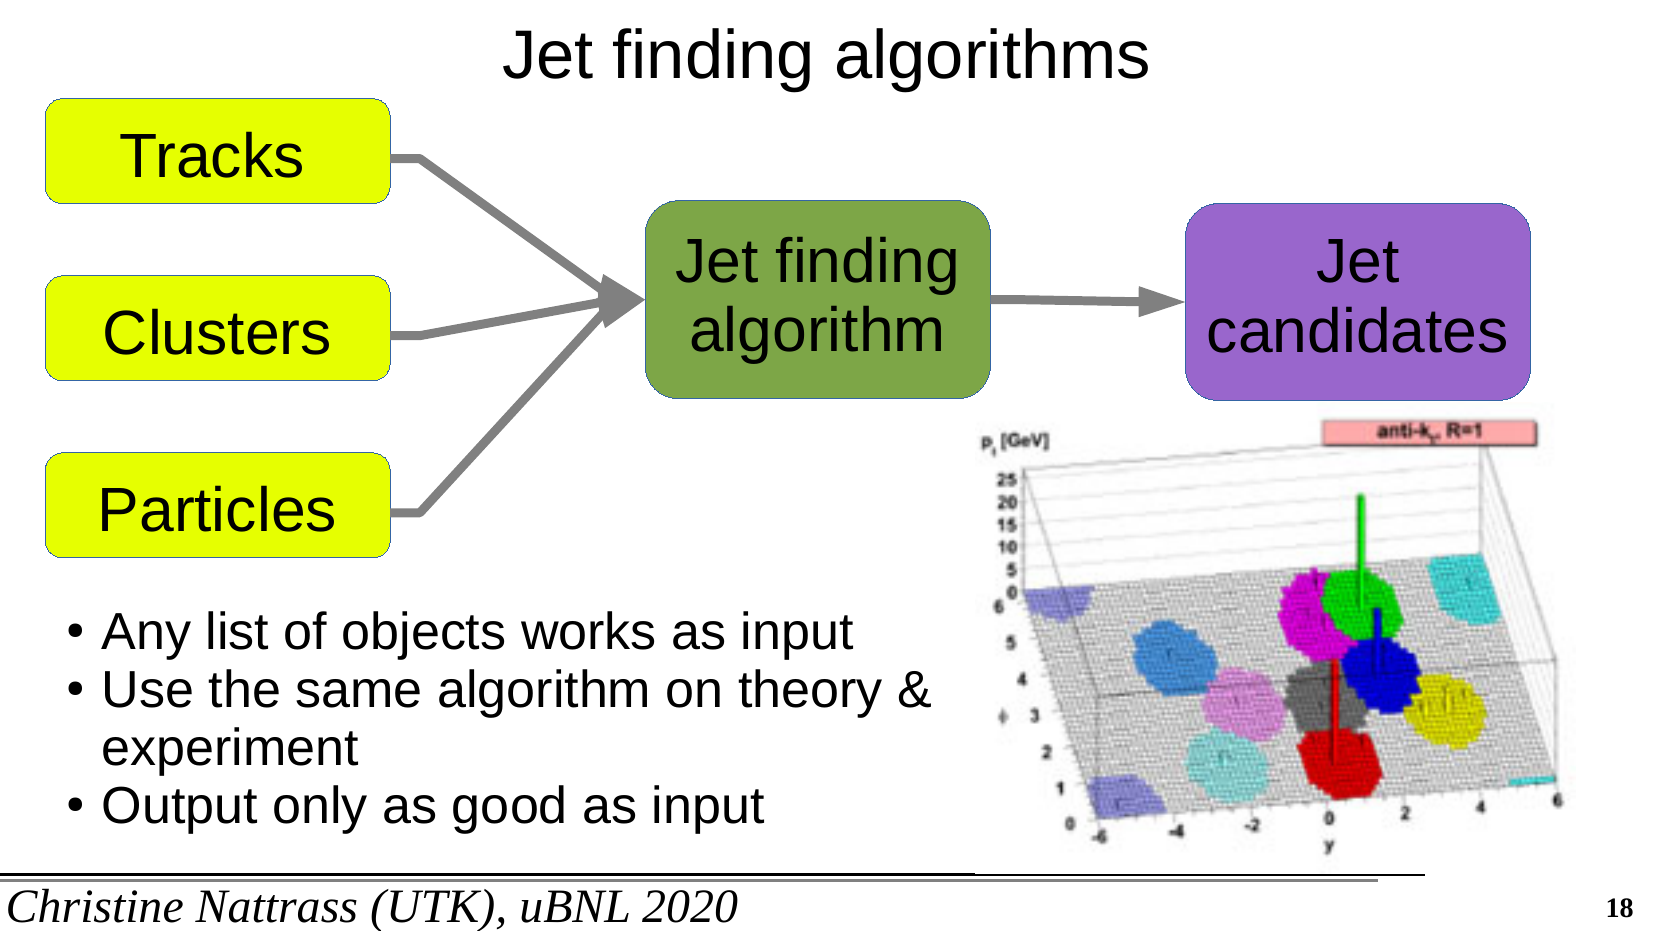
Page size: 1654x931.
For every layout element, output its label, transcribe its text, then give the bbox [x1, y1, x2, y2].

text_box [1186, 374, 1530, 401]
text_box Any list of objects works as input Use the same algorithm on theory & experiment Output only as good as input [51, 595, 975, 863]
text_box [45, 98, 391, 204]
text_box [646, 373, 990, 399]
text_box [1191, 203, 1525, 218]
text_box [45, 275, 390, 290]
title Jet finding algorithms [82, 8, 1571, 103]
text_box [649, 200, 987, 218]
text_box Clusters [45, 290, 391, 396]
text_box Jet finding algorithm [645, 218, 991, 373]
text_box Jet candidates [1185, 218, 1531, 374]
picture [975, 402, 1576, 874]
text_box Particles [45, 467, 391, 573]
text_box [45, 452, 390, 467]
text_box Tracks [105, 113, 376, 219]
